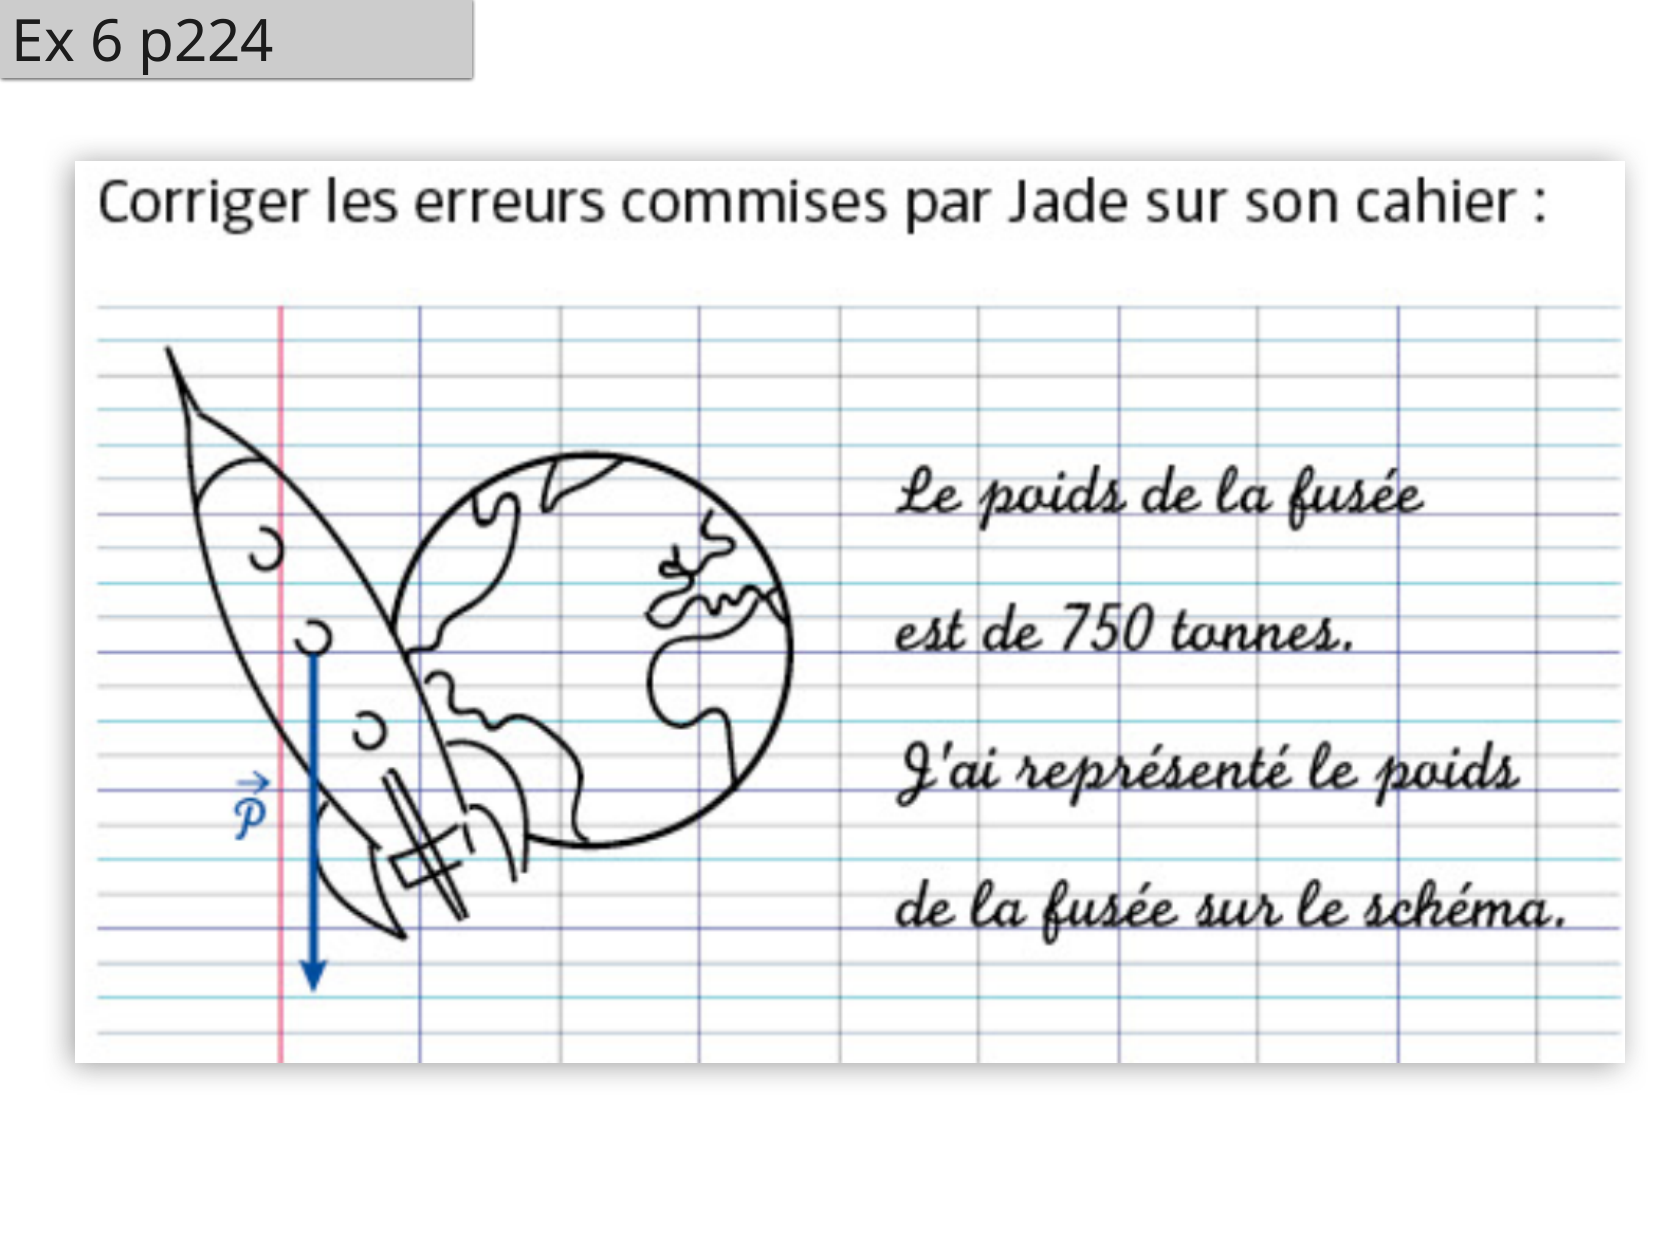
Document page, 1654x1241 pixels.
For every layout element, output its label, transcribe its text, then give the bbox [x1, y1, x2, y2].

picture [75, 161, 1625, 1063]
title Ex 6 p224 [0, 0, 473, 79]
